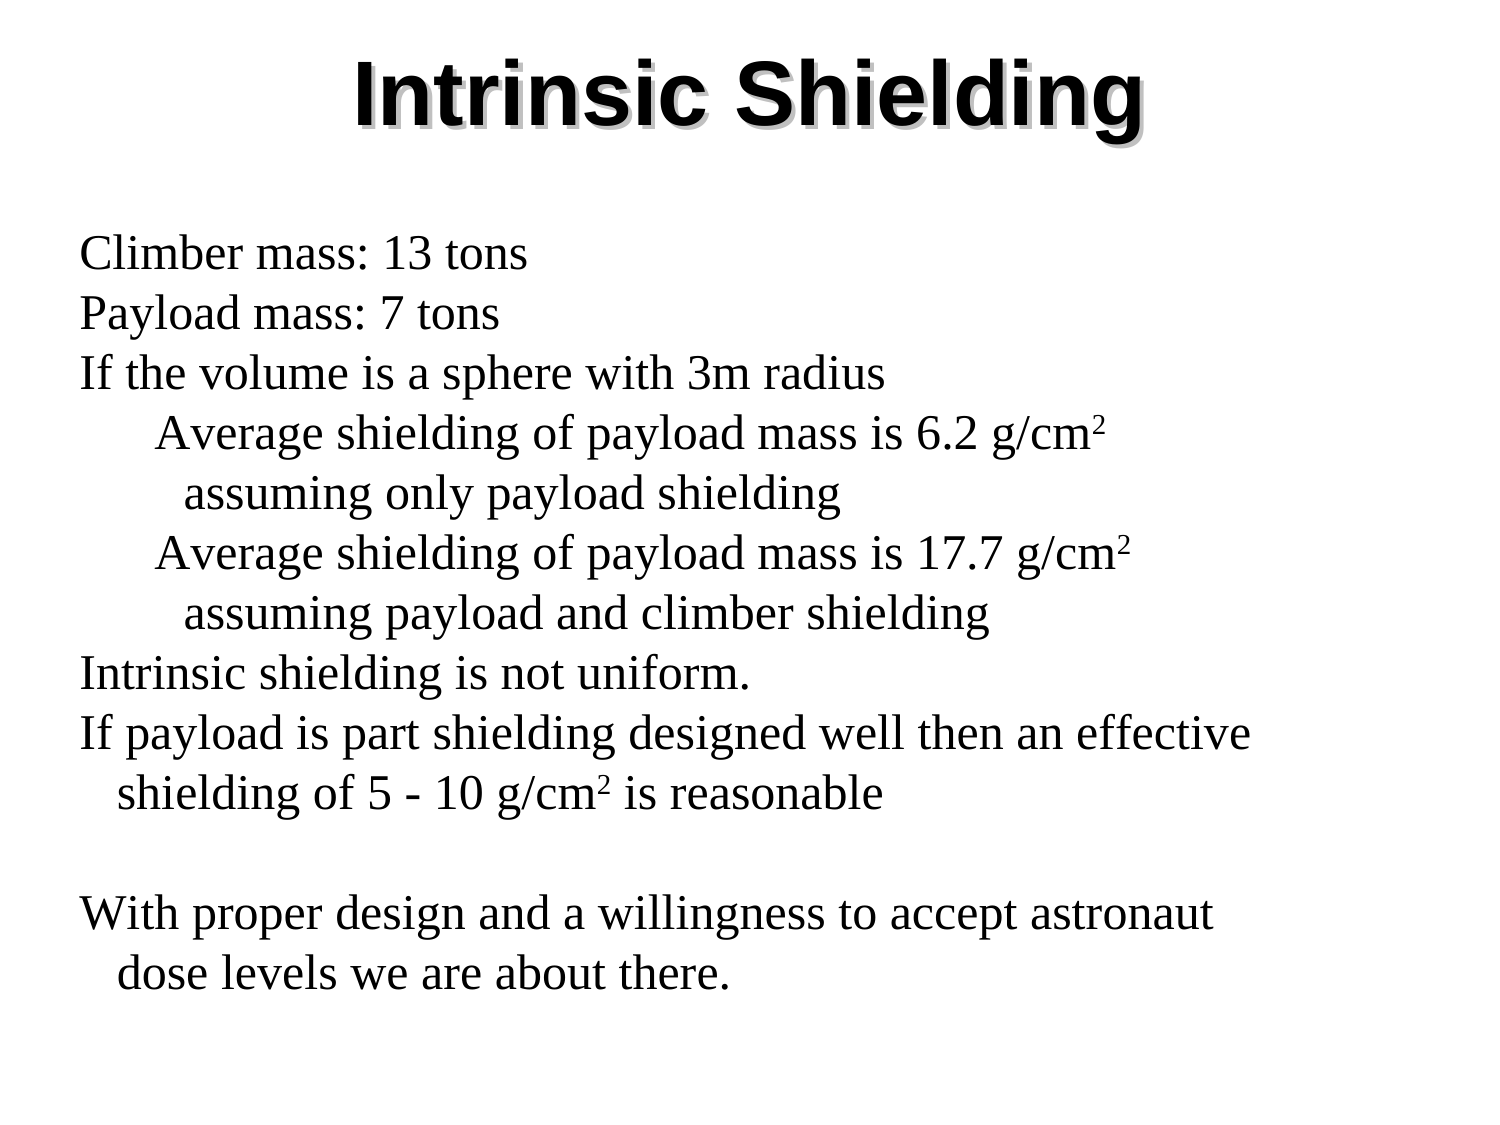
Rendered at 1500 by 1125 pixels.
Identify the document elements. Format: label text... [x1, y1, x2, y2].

text_box Climber mass: 13 tons Payload mass: 7 tons If the volume is a sphere with 3m radius Average shielding of payload mass is 6.2 g/cm2 assuming only payload shielding Average shielding of payload mass is 17.7 g/cm2 assuming payload and climber shielding Intrinsic shielding is not uniform. If payload is part shielding designed well then an effective shielding of 5 - 10 g/cm2 is reasonable With proper design and a willingness to accept astronaut dose levels we are about there. [64, 211, 1286, 1008]
title Intrinsic Shielding [112, 0, 1388, 188]
